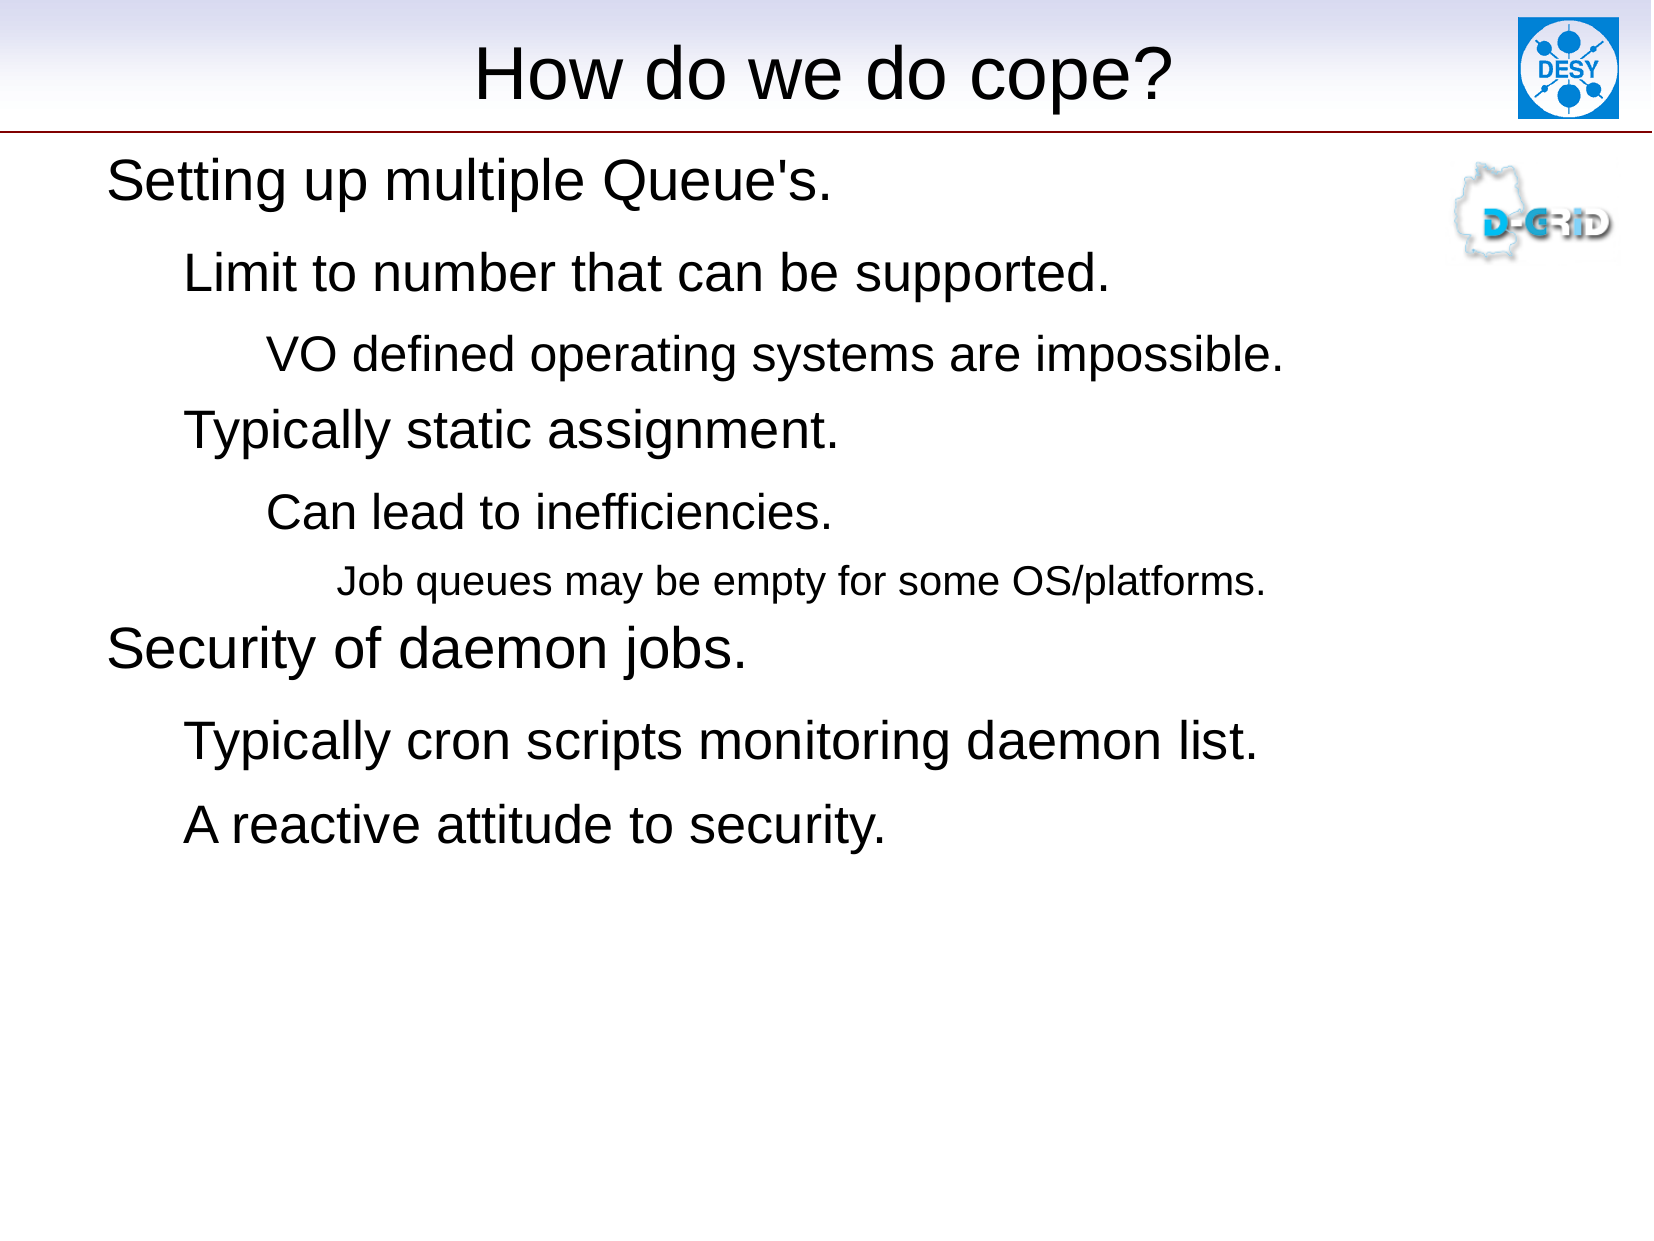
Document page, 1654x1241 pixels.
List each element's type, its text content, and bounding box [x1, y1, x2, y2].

picture [1565, 17, 1619, 119]
list Setting up multiple Queue's. Limit to number that can be supported. VO defined operating systems are impossible. Typically static assignment. Can lead to inefficiencies. Job queues may be empty for some OS/platforms. Security of daemon jobs. Typically cron scripts monitoring daemon list. A reactive attitude to security. [88, 147, 1577, 1114]
title How do we do cope? [82, 0, 1565, 148]
picture [1577, 147, 1646, 266]
